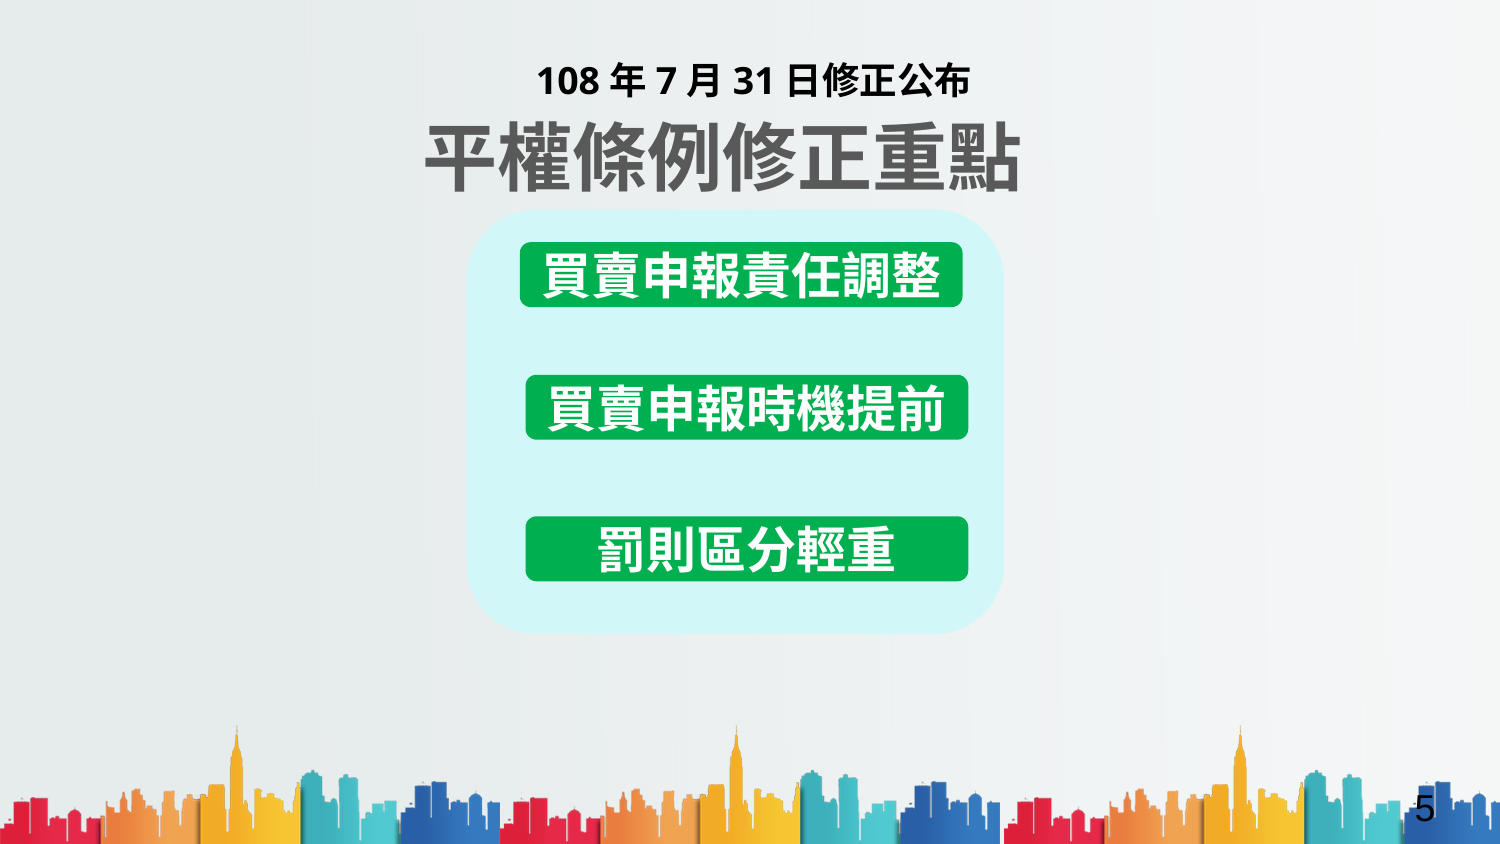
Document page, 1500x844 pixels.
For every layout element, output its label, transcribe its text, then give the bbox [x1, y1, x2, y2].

text_box 平權條例修正重點 [407, 102, 1140, 208]
text_box 買賣申報時機提前 [525, 374, 969, 440]
text_box 5 [1399, 776, 1471, 837]
text_box 買賣申報責任調整 [519, 242, 963, 308]
picture [0, 0, 1500, 844]
text_box [466, 209, 1005, 635]
text_box 罰則區分輕重 [525, 516, 969, 582]
text_box 108年7月31日修正公布 [472, 49, 1004, 102]
